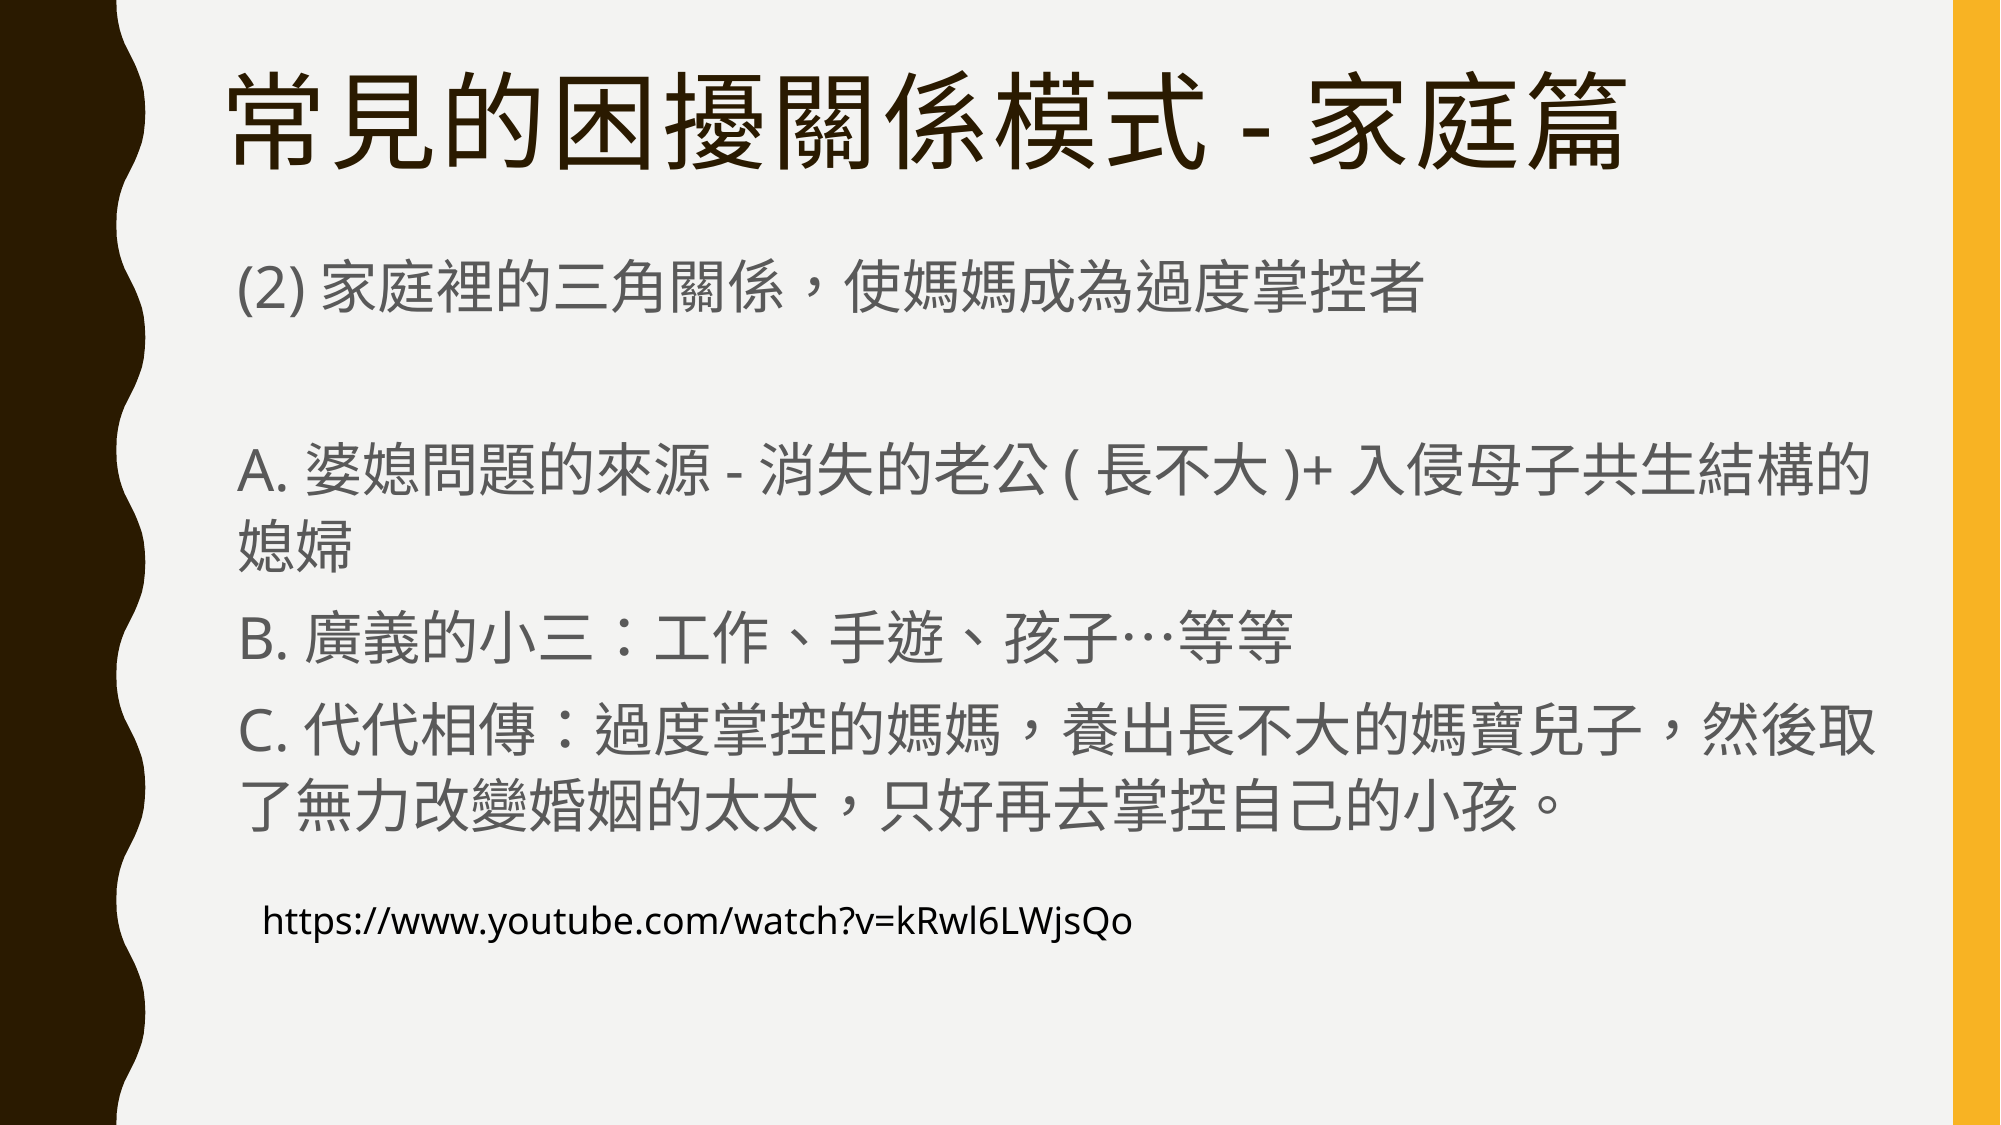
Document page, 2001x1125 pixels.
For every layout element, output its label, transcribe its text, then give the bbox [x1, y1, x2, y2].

list (2)家庭裡的三角關係，使媽媽成為過度掌控者 A.婆媳問題的來源-消失的老公(長不大)+入侵母子共生結構的媳婦 B.廣義的小三：工作、手遊、孩子…等等 C.代代相傳：過度掌控的媽媽，養出長不大的媽寶兒子，然後取了無力改變婚姻的太太，只好再去掌控自己的小孩。 [222, 235, 1929, 1063]
title 常見的困擾關係模式-家庭篇 [205, 62, 1876, 308]
text_box https://www.youtube.com/watch?v=kRwl6LWjsQo [246, 889, 1398, 950]
